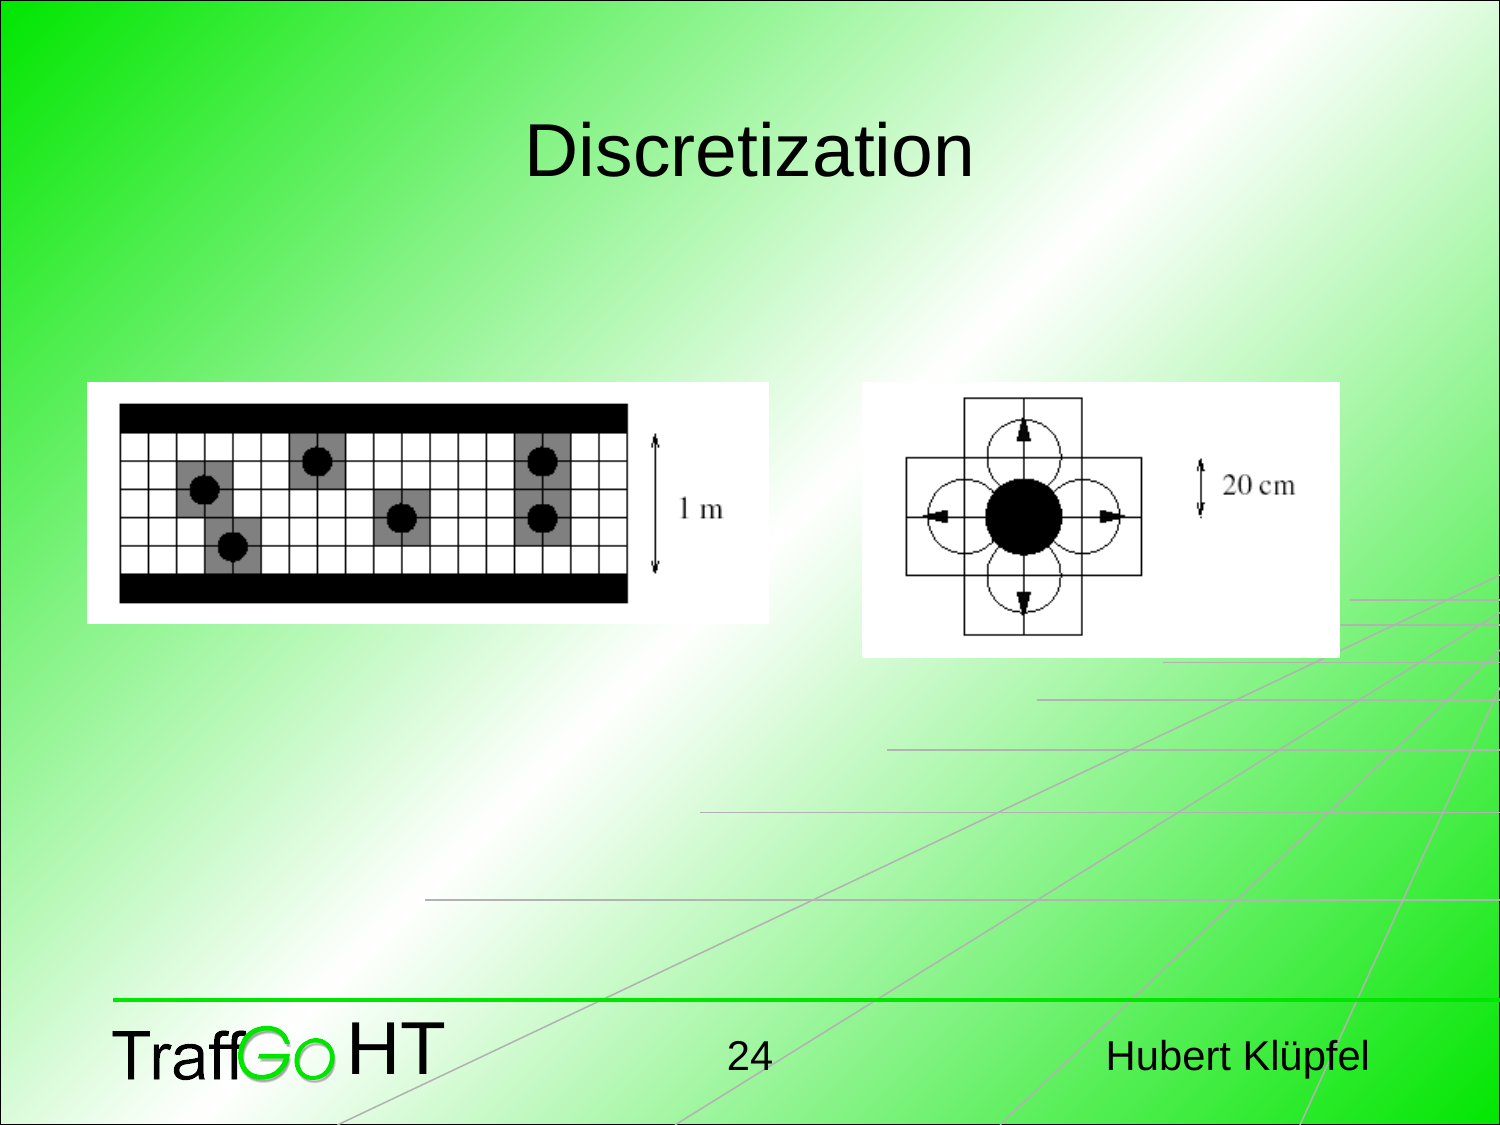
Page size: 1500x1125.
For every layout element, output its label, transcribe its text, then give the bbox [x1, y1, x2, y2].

picture [862, 382, 1340, 658]
picture [112, 1024, 338, 1085]
picture [87, 382, 769, 624]
title Discretization [112, 97, 1388, 203]
